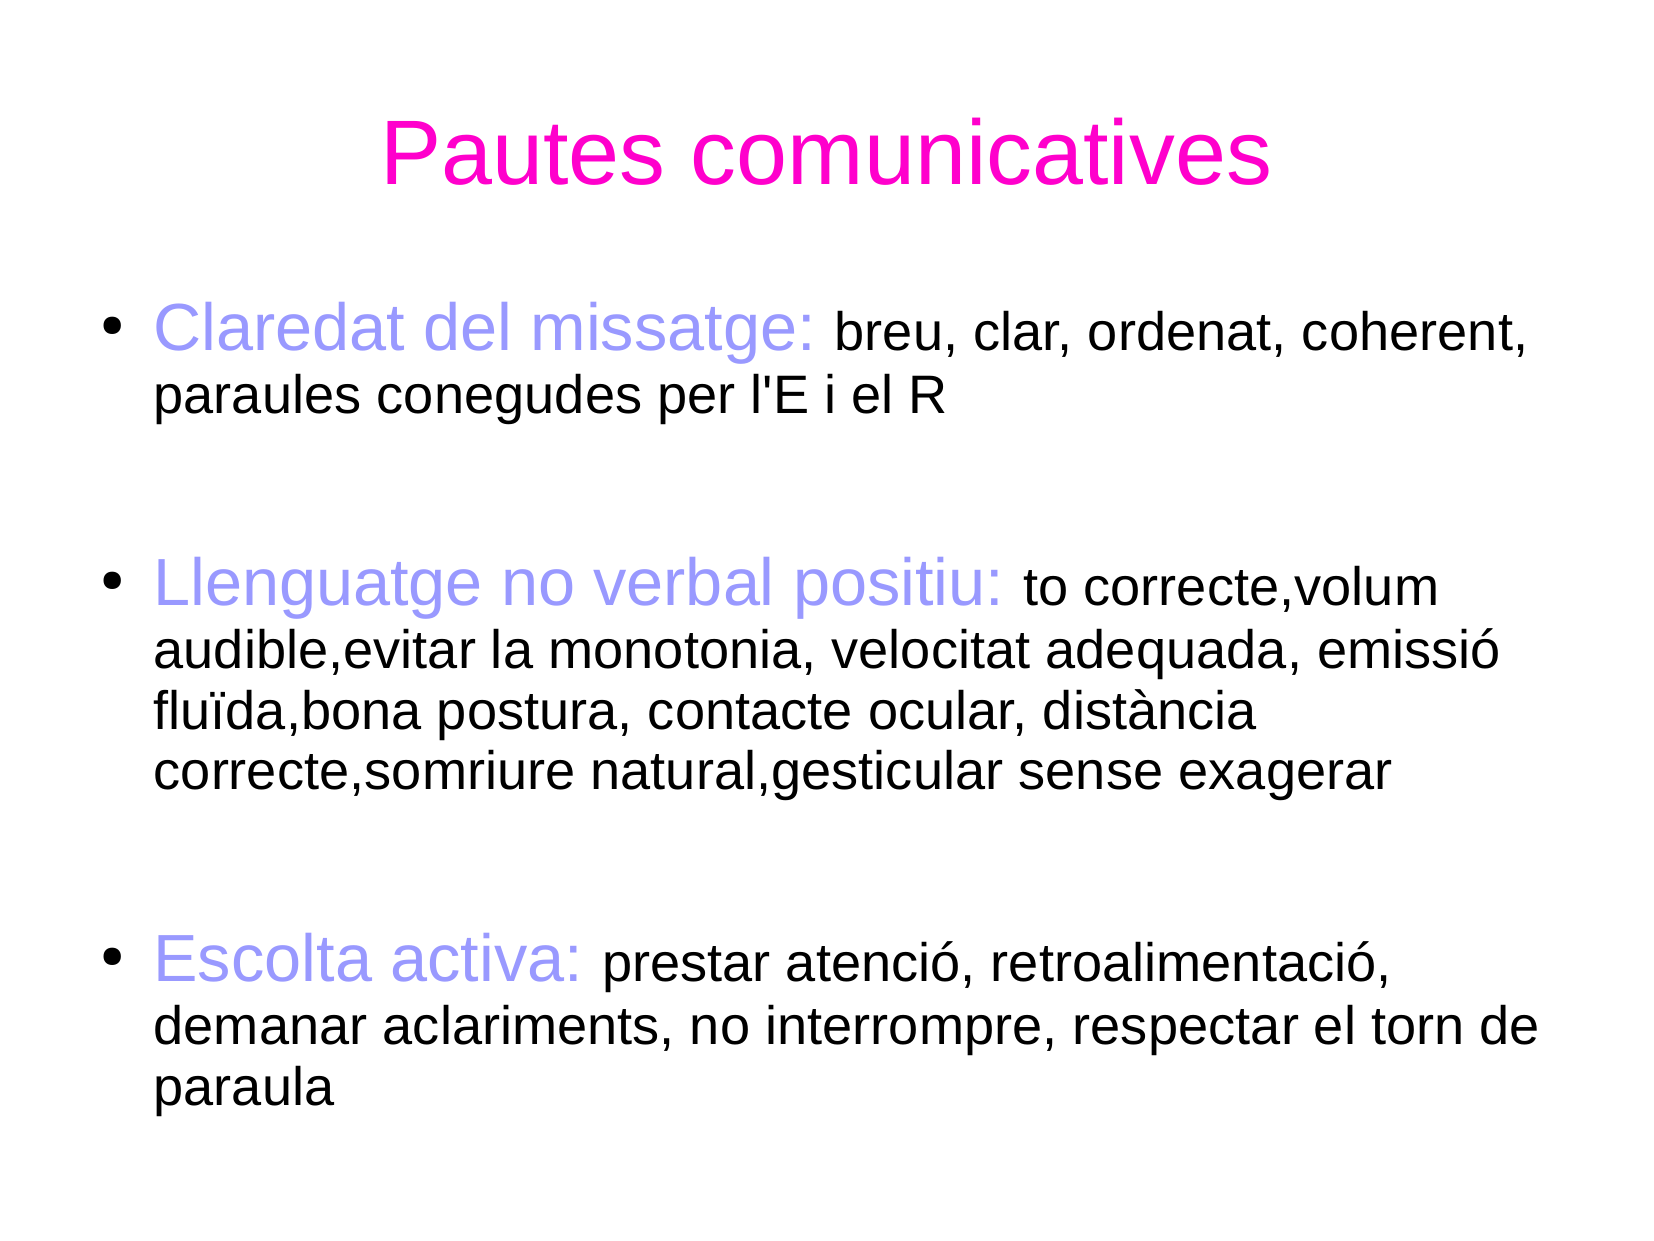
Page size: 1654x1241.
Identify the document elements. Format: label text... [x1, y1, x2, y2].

list Claredat del missatge: breu, clar, ordenat, coherent, paraules conegudes per l'E i el R Llenguatge no verbal positiu: to correcte,volum audible,evitar la monotonia, velocitat adequada, emissió fluïda,bona postura, contacte ocular, distància correcte,somriure natural,gesticular sense exagerar Escolta activa: prestar atenció, retroalimentació, demanar aclariments, no interrompre, respectar el torn de paraula [82, 290, 1571, 1117]
title Pautes comunicatives [82, 49, 1571, 257]
